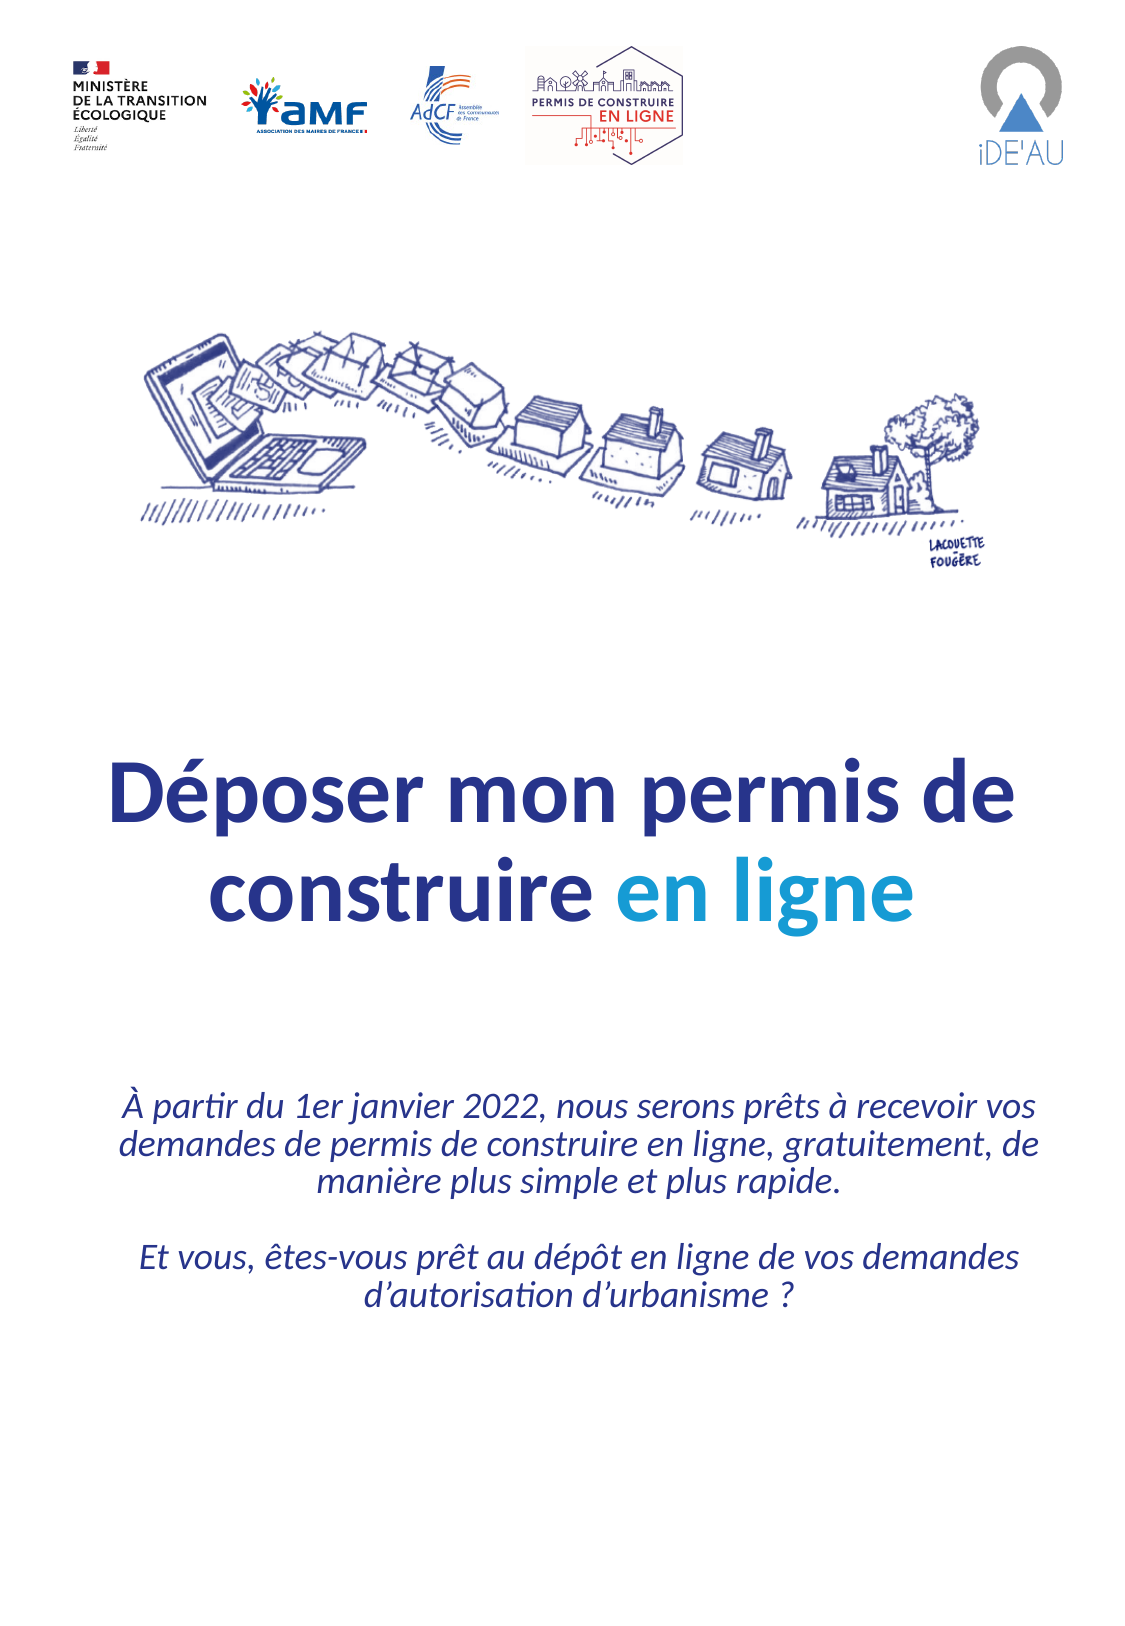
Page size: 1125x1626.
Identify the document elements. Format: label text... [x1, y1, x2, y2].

picture [114, 315, 1011, 588]
title Déposer mon permis de construire en ligne [53, 594, 1072, 1091]
text_box À partir du 1er janvier 2022, nous serons prêts à recevoir vos demandes de permis de construire en ligne, gratuitement, de manière plus simple et plus rapide. Et vous, êtes-vous prêt au dépôt en ligne de vos demandes d’autorisation d’urbanisme ? [92, 1090, 1067, 1445]
